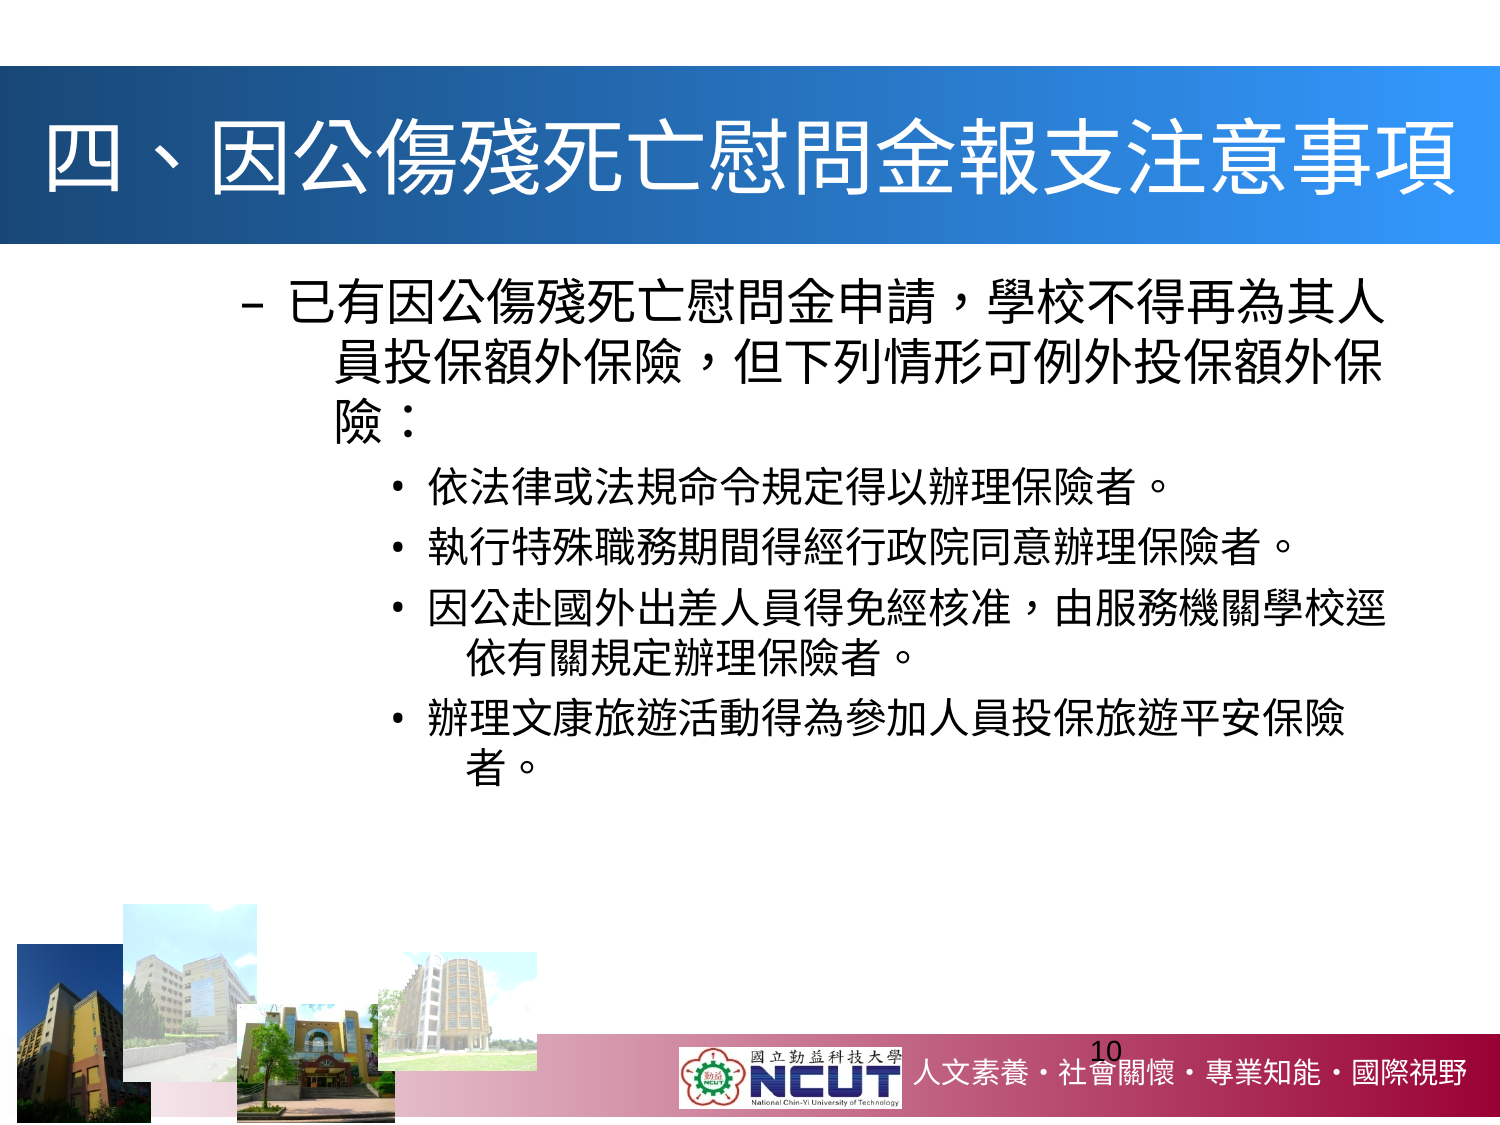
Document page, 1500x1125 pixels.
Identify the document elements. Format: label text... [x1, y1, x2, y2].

title 四、因公傷殘死亡慰問金報支注意事項 [0, 66, 1500, 244]
list 已有因公傷殘死亡慰問金申請，學校不得再為其人員投保額外保險，但下列情形可例外投保額外保險： 依法律或法規命令規定得以辦理保險者。 執行特殊職務期間得經行政院同意辦理保險者。 因公赴國外出差人員得免經核准，由服務機關學校逕依有關規定辦理保險者。 辦理文康旅遊活動得為參加人員投保旅遊平安保險者。 [75, 262, 1426, 1005]
text_box 10 [1074, 1024, 1426, 1103]
